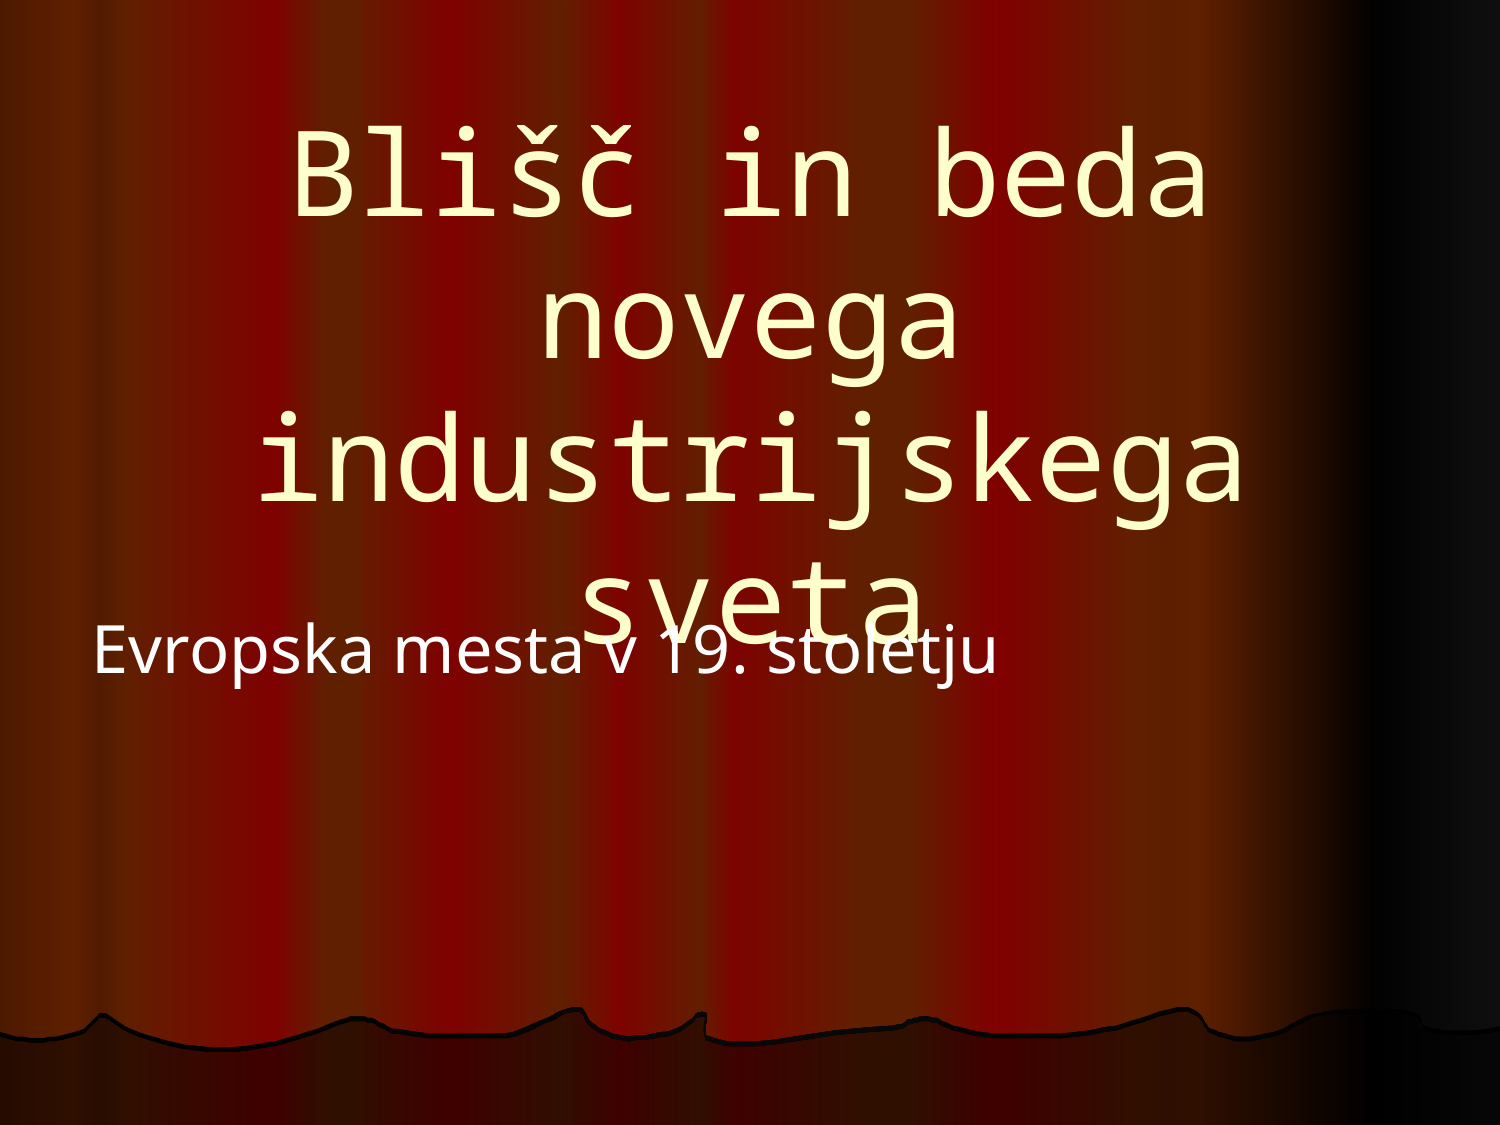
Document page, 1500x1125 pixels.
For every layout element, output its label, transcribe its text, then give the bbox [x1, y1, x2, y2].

title Blišč in beda novega industrijskega sveta [76, 90, 1425, 443]
list Evropska mesta v 19. stoletju [76, 515, 1427, 1059]
